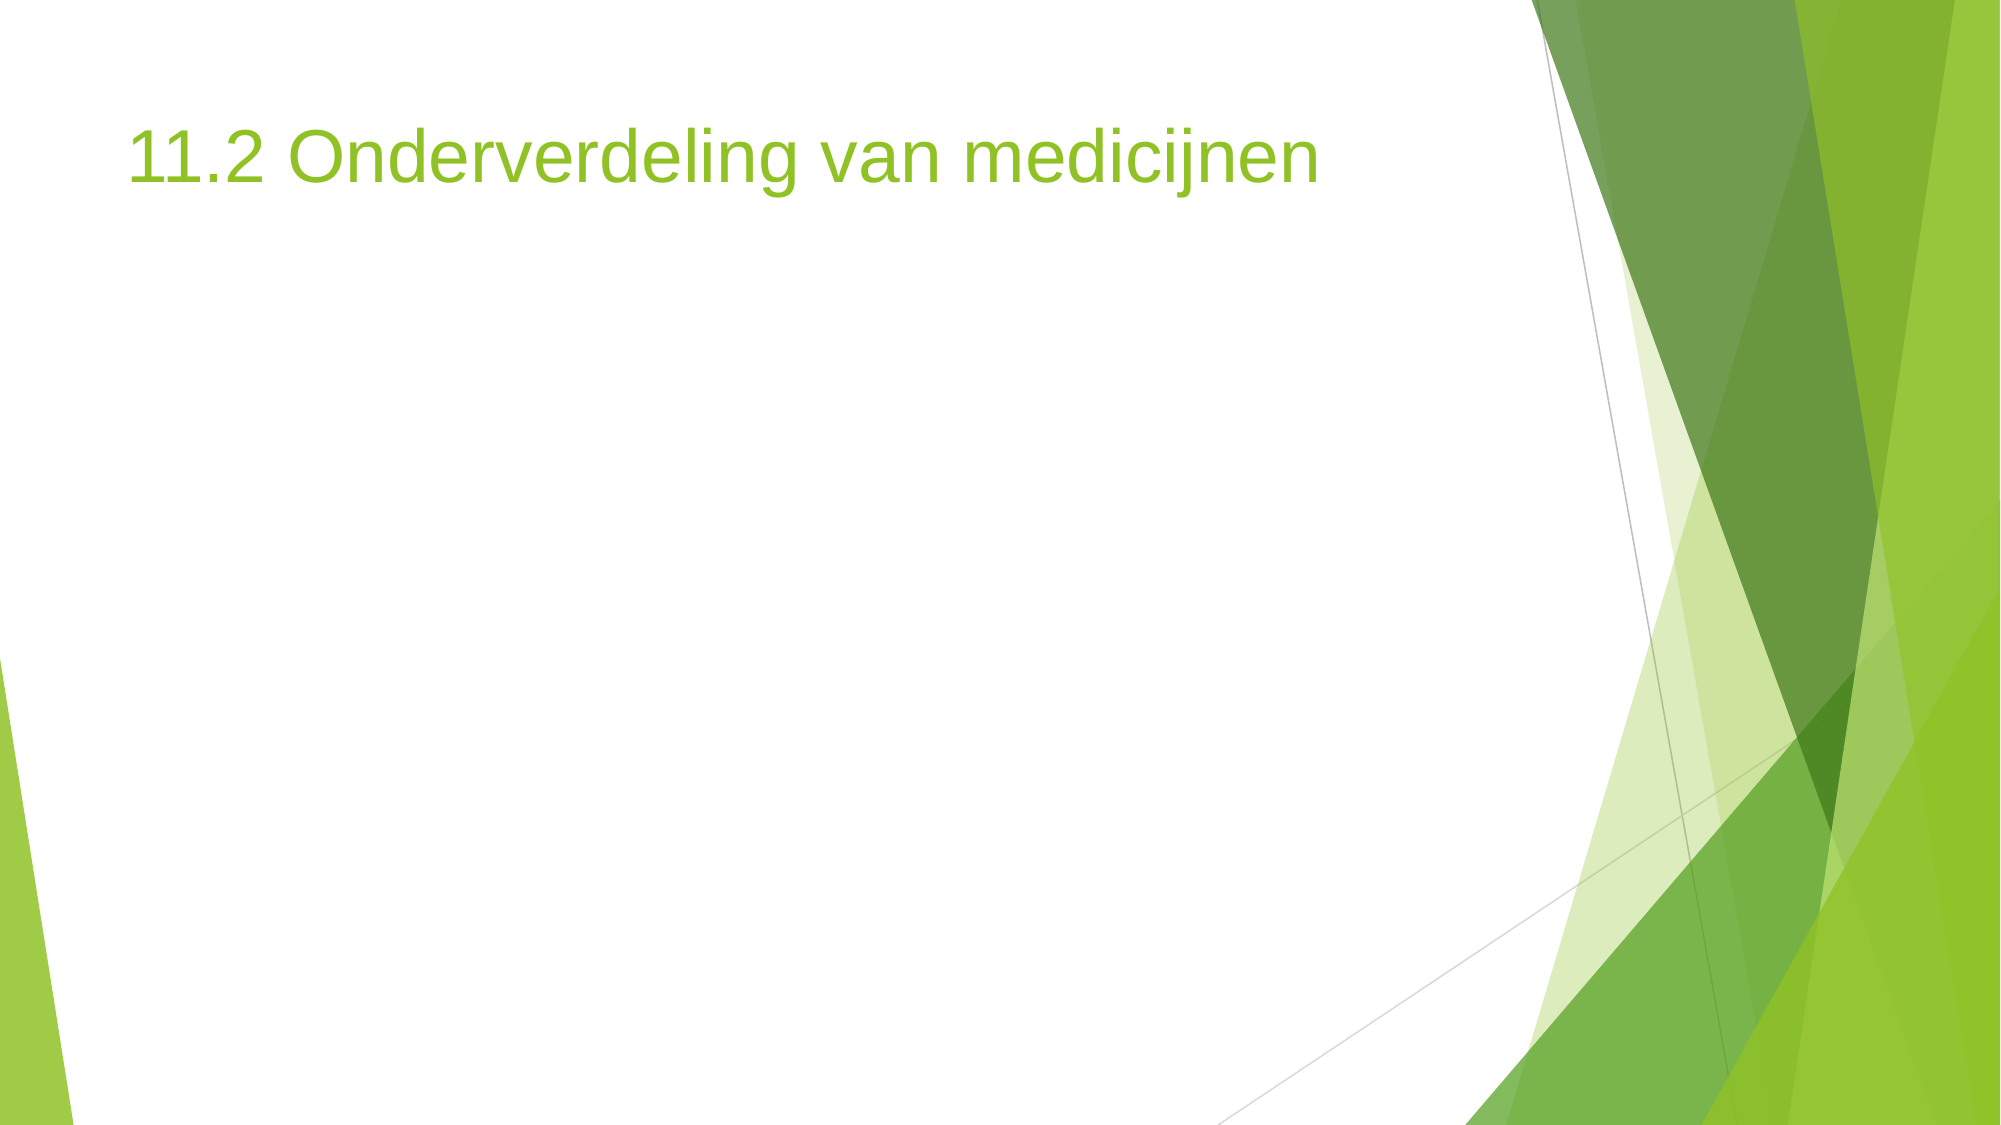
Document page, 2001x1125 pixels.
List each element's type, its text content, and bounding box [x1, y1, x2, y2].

title 11.2 Onderverdeling van medicijnen [111, 99, 1522, 317]
